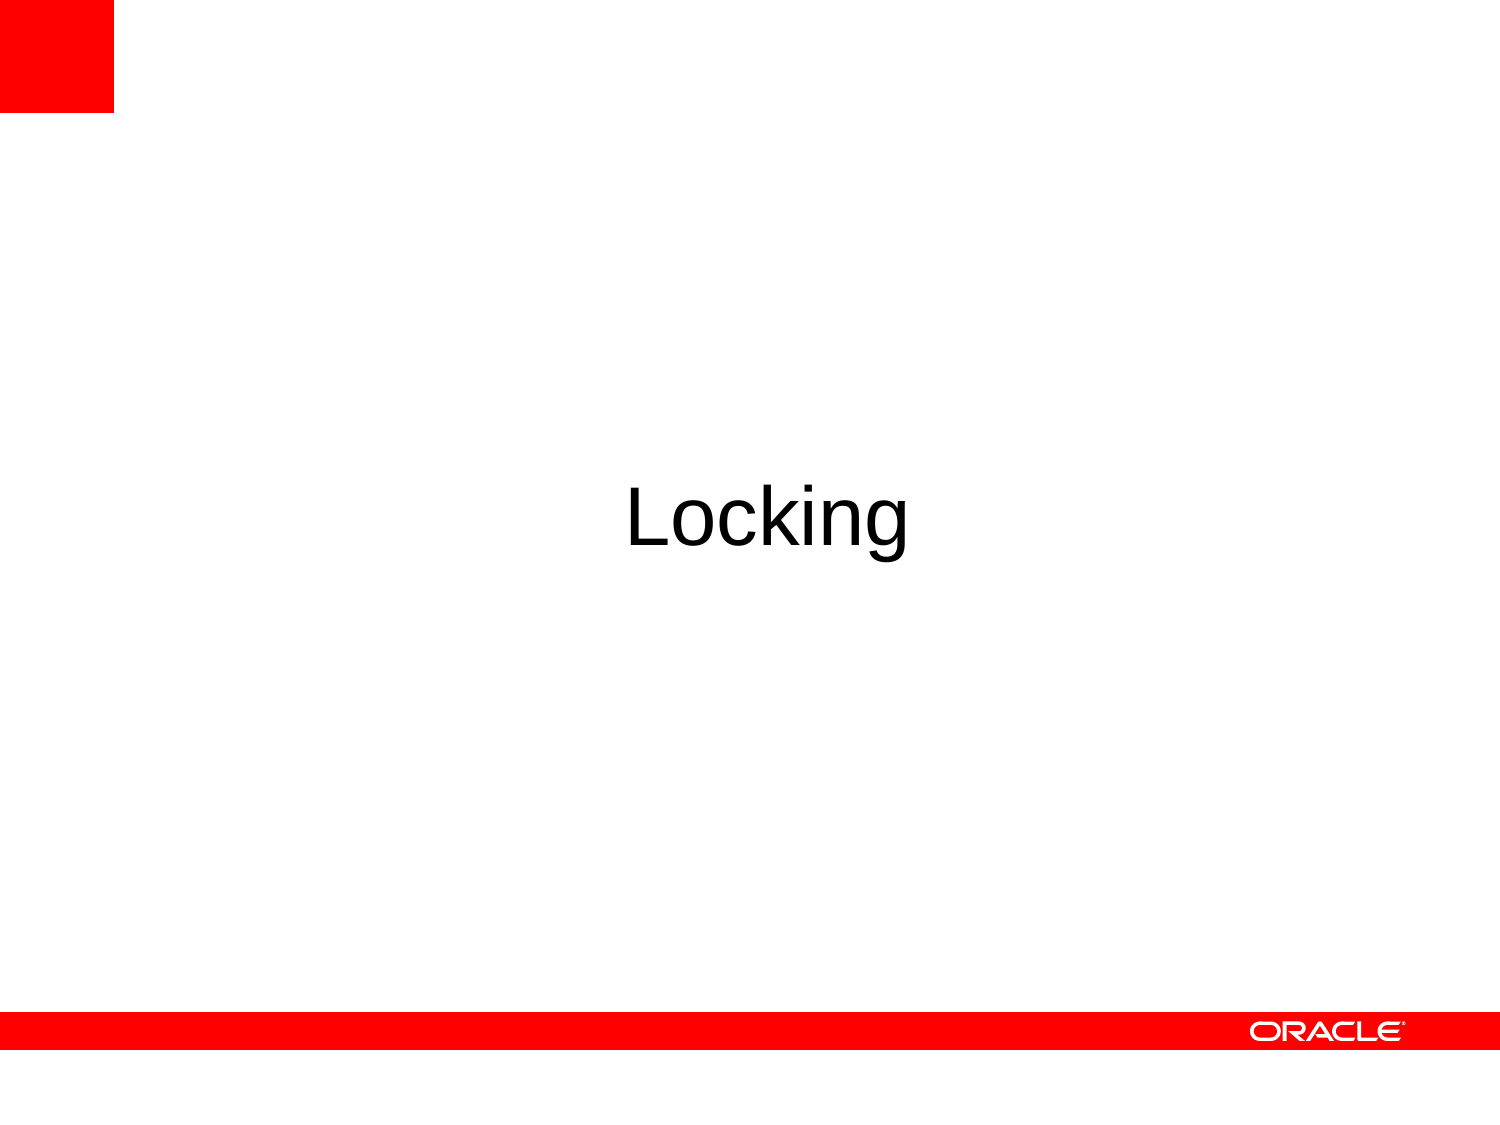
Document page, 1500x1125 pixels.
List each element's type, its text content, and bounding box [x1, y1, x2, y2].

picture [0, 1012, 1500, 1050]
picture [0, 0, 114, 113]
subtitle Locking [145, 57, 1390, 968]
